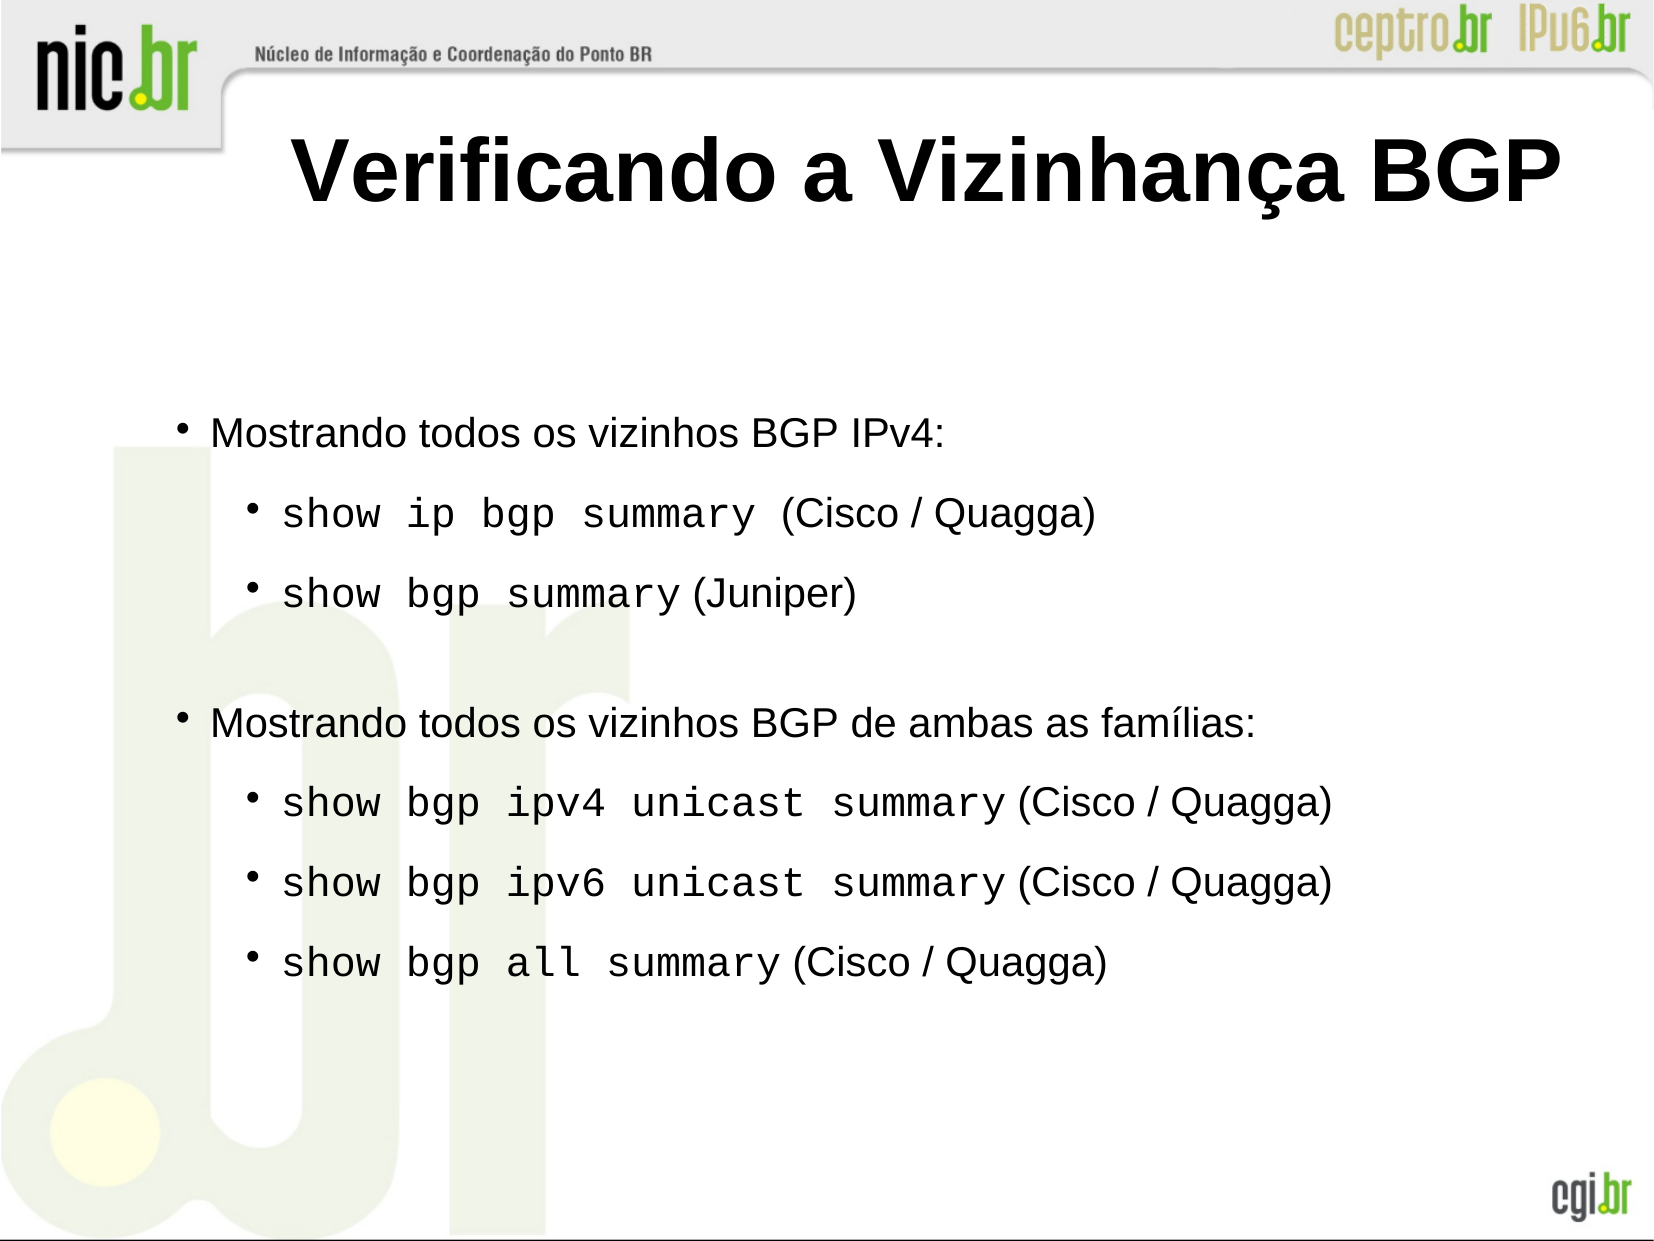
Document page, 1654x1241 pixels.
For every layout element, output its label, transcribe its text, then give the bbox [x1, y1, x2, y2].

text_box Mostrando todos os vizinhos BGP IPv4: show ip bgp summary (Cisco / Quagga) show bgp summary (Juniper) Mostrando todos os vizinhos BGP de ambas as famílias: show bgp ipv4 unicast summary (Cisco / Quagga) show bgp ipv6 unicast summary (Cisco / Quagga) show bgp all summary (Cisco / Quagga) [126, 396, 1527, 537]
picture [0, 0, 1654, 1241]
text_box Verificando a Vizinhança BGP [188, 97, 1654, 216]
